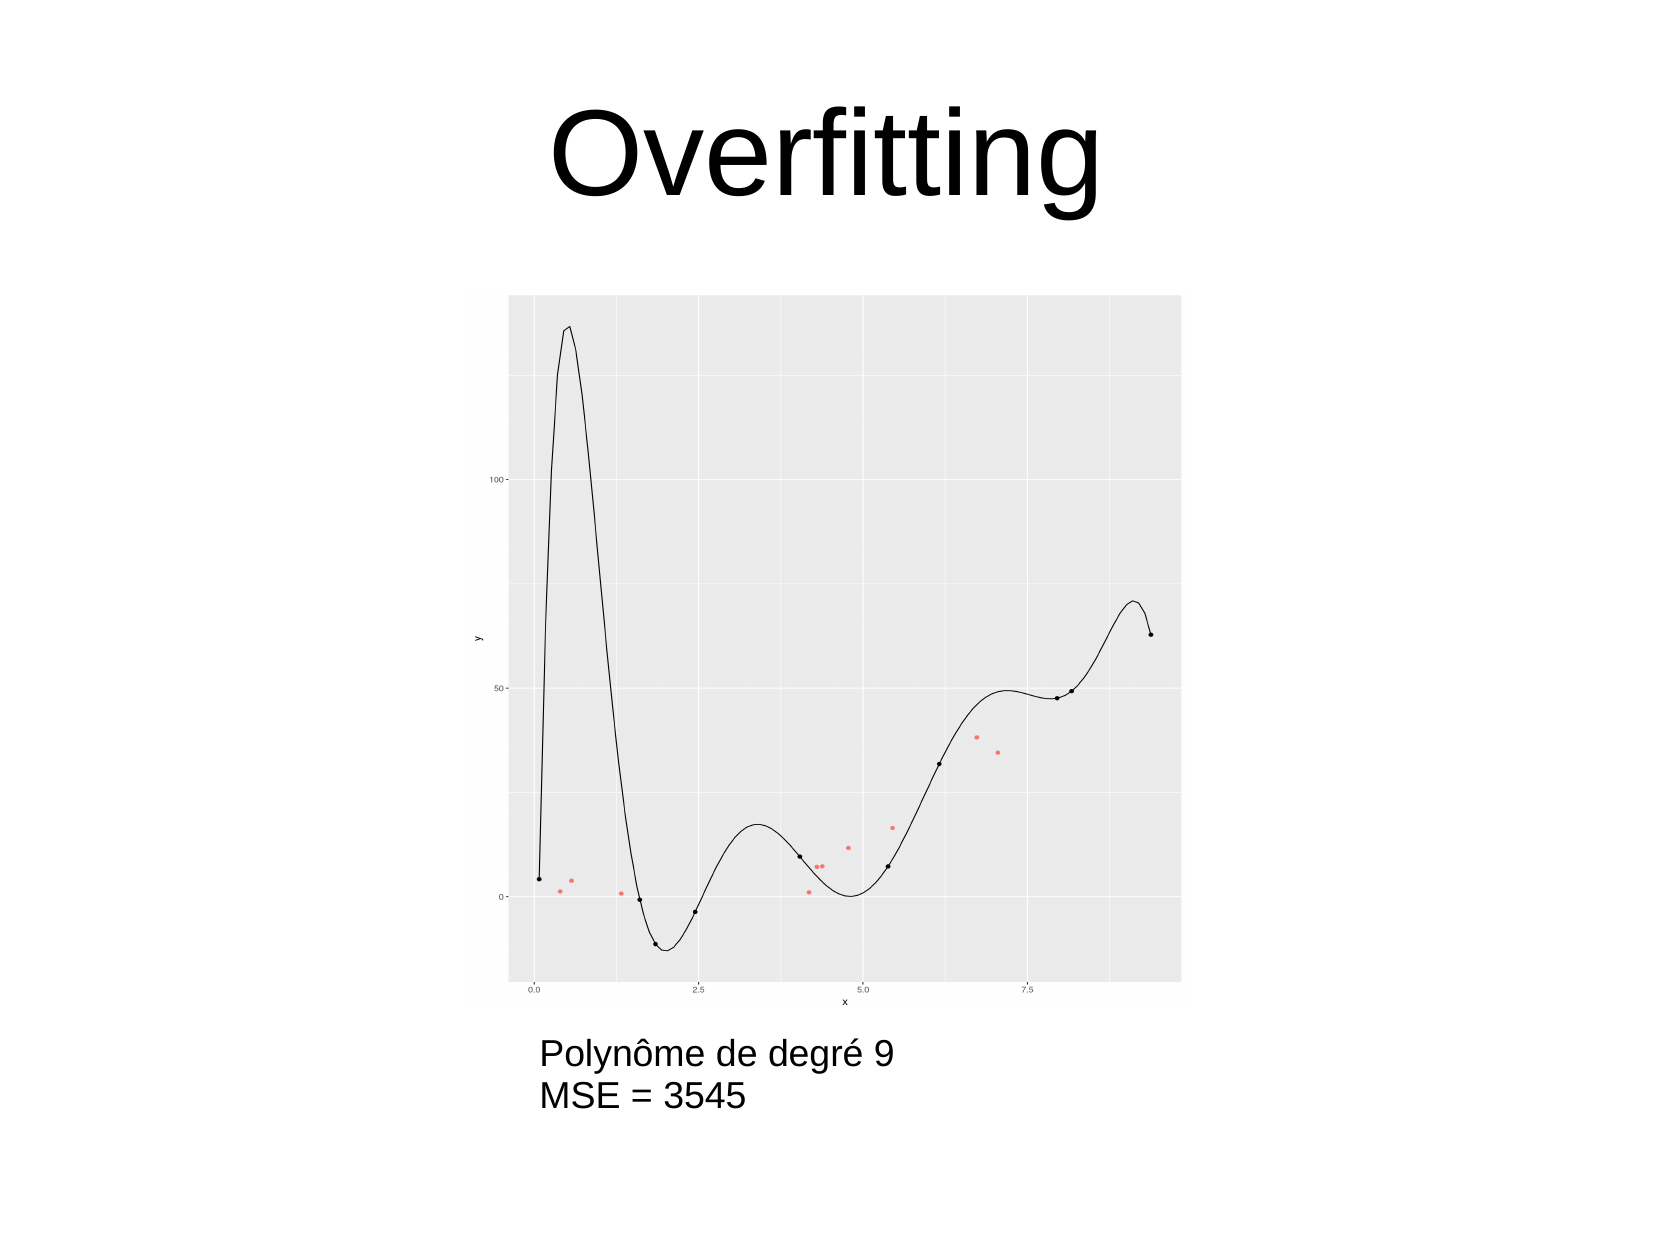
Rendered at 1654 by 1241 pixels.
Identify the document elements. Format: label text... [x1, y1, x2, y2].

picture [467, 290, 1187, 1010]
title Overfitting [82, 49, 1571, 257]
text_box Polynôme de degré 9 MSE = 3545 [524, 1024, 1177, 1124]
